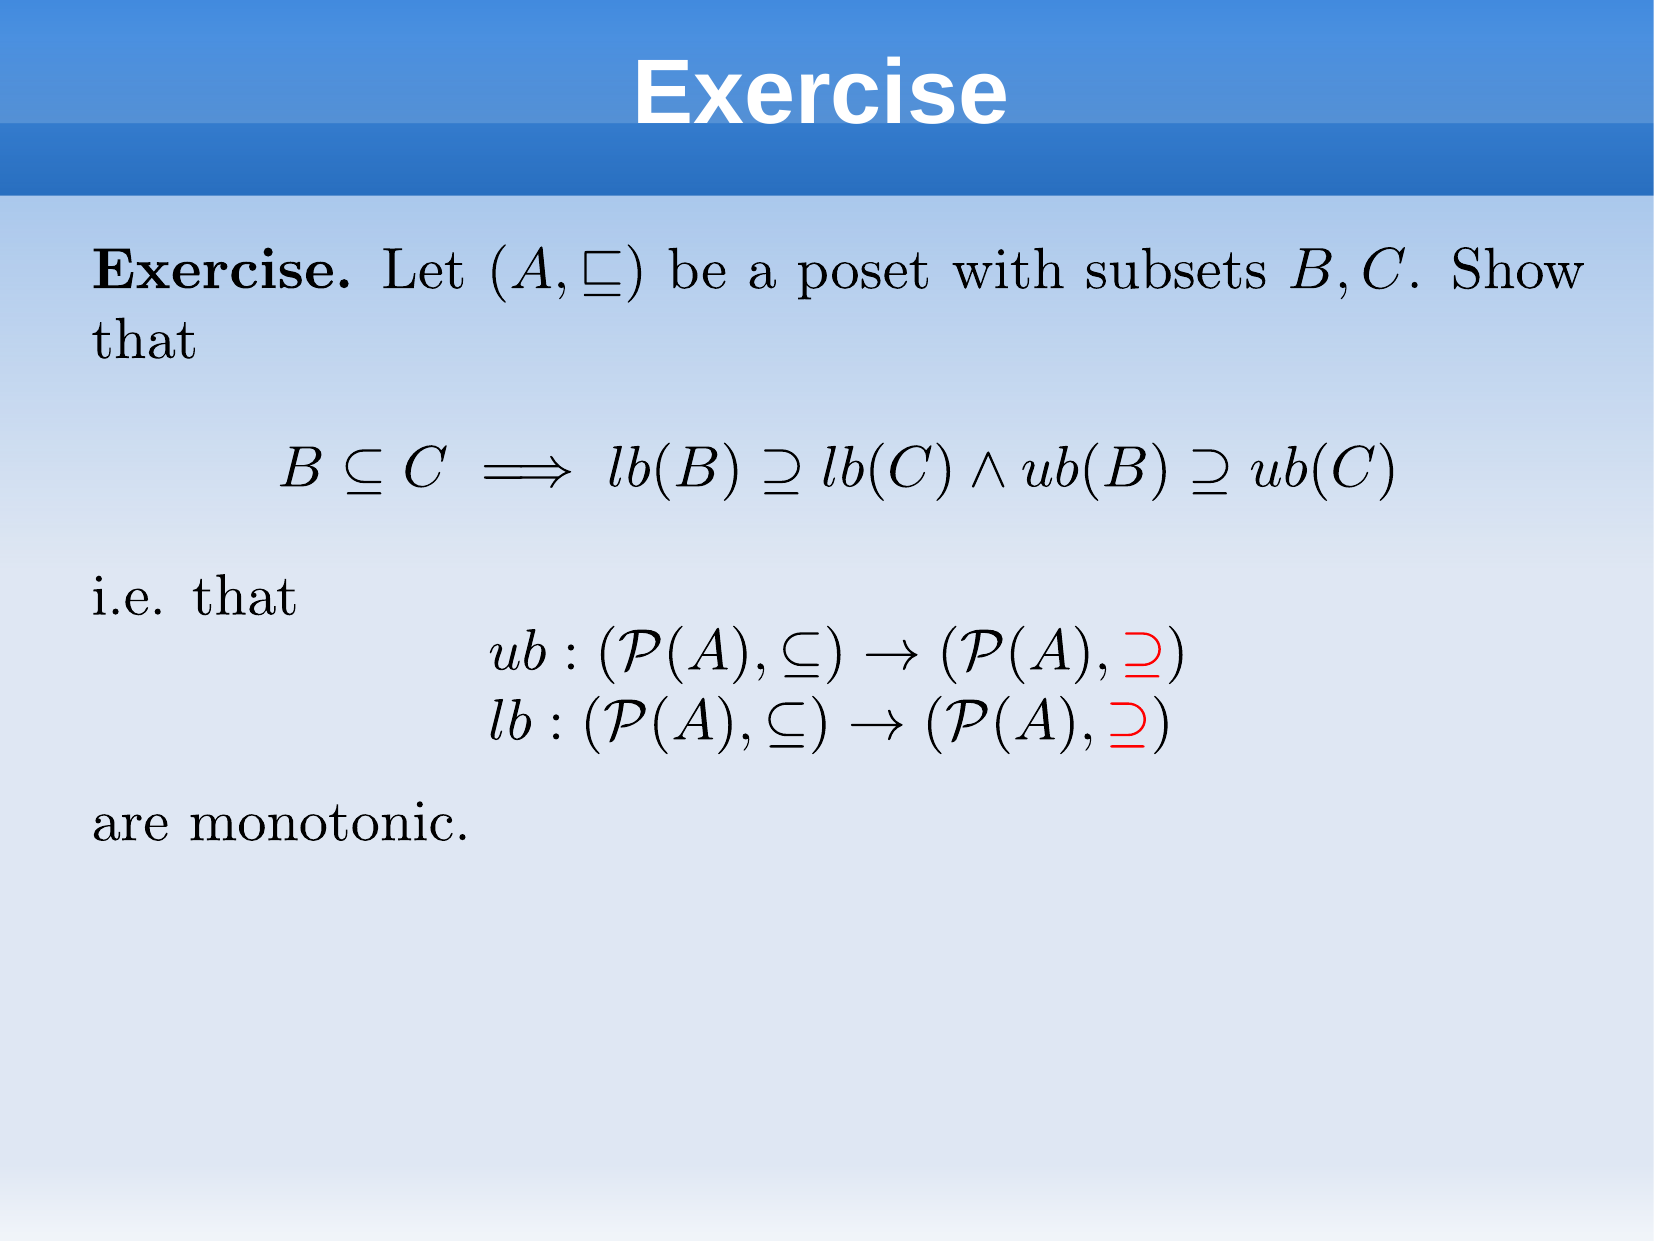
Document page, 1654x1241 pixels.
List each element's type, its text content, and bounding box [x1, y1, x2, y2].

picture [0, 0, 1654, 1241]
title Exercise [76, 0, 1565, 188]
